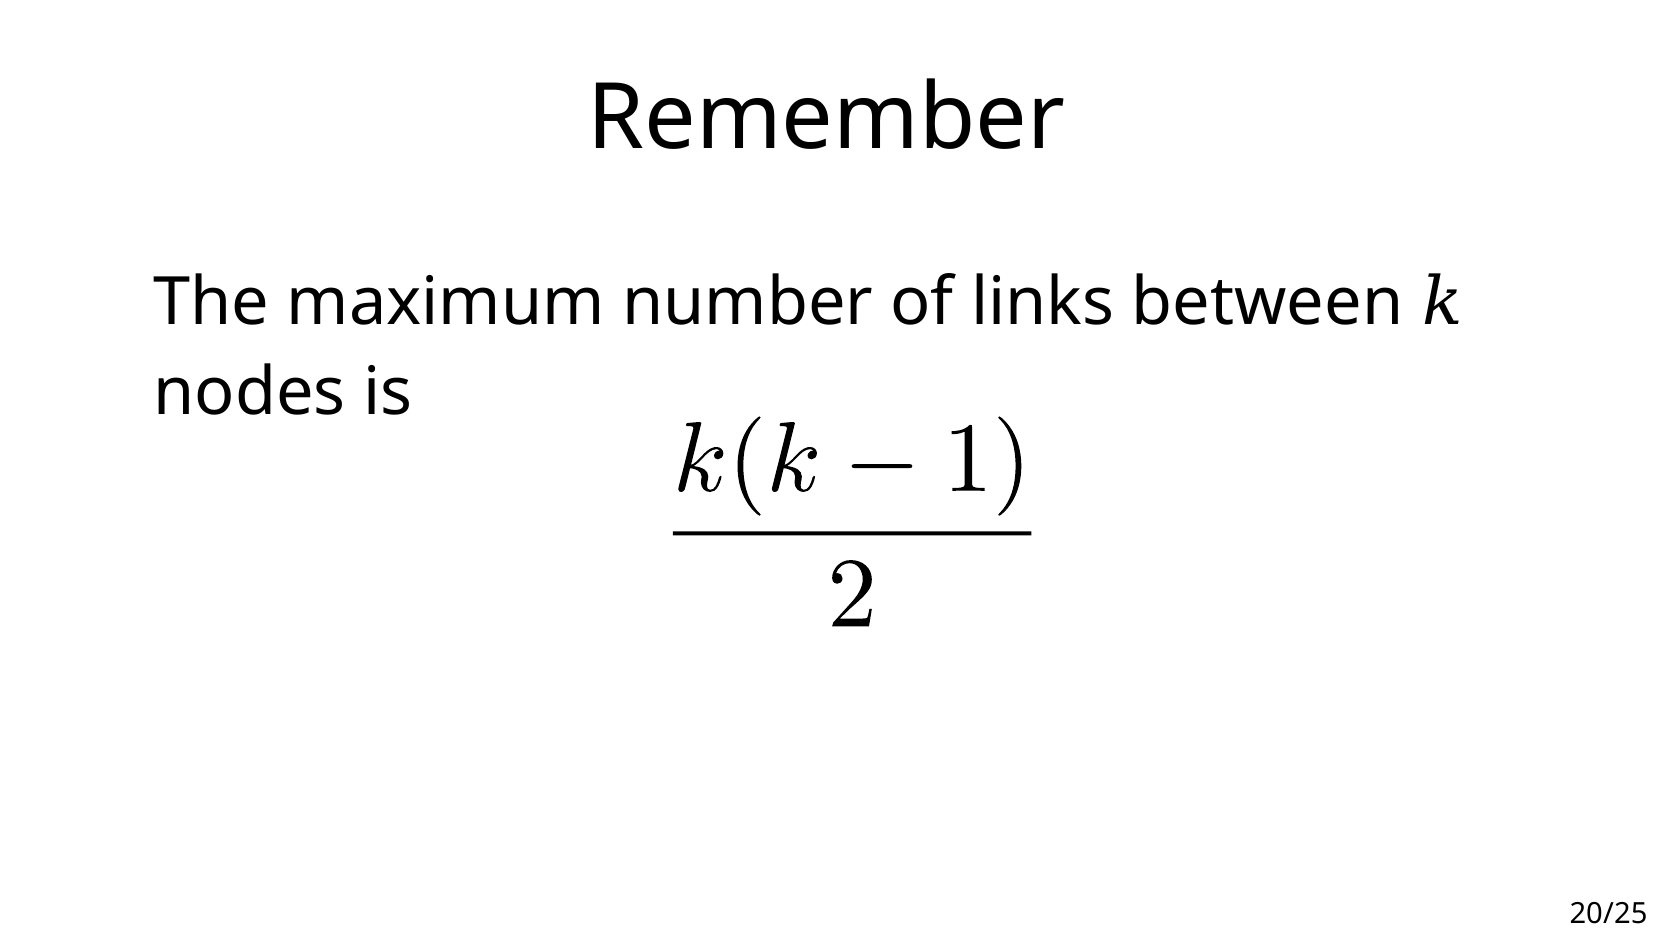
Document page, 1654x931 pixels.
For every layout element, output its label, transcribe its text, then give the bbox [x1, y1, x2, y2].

title Remember [82, 1, 1571, 226]
picture [669, 412, 1036, 631]
list The maximum number of links between k nodes is [82, 253, 1571, 793]
